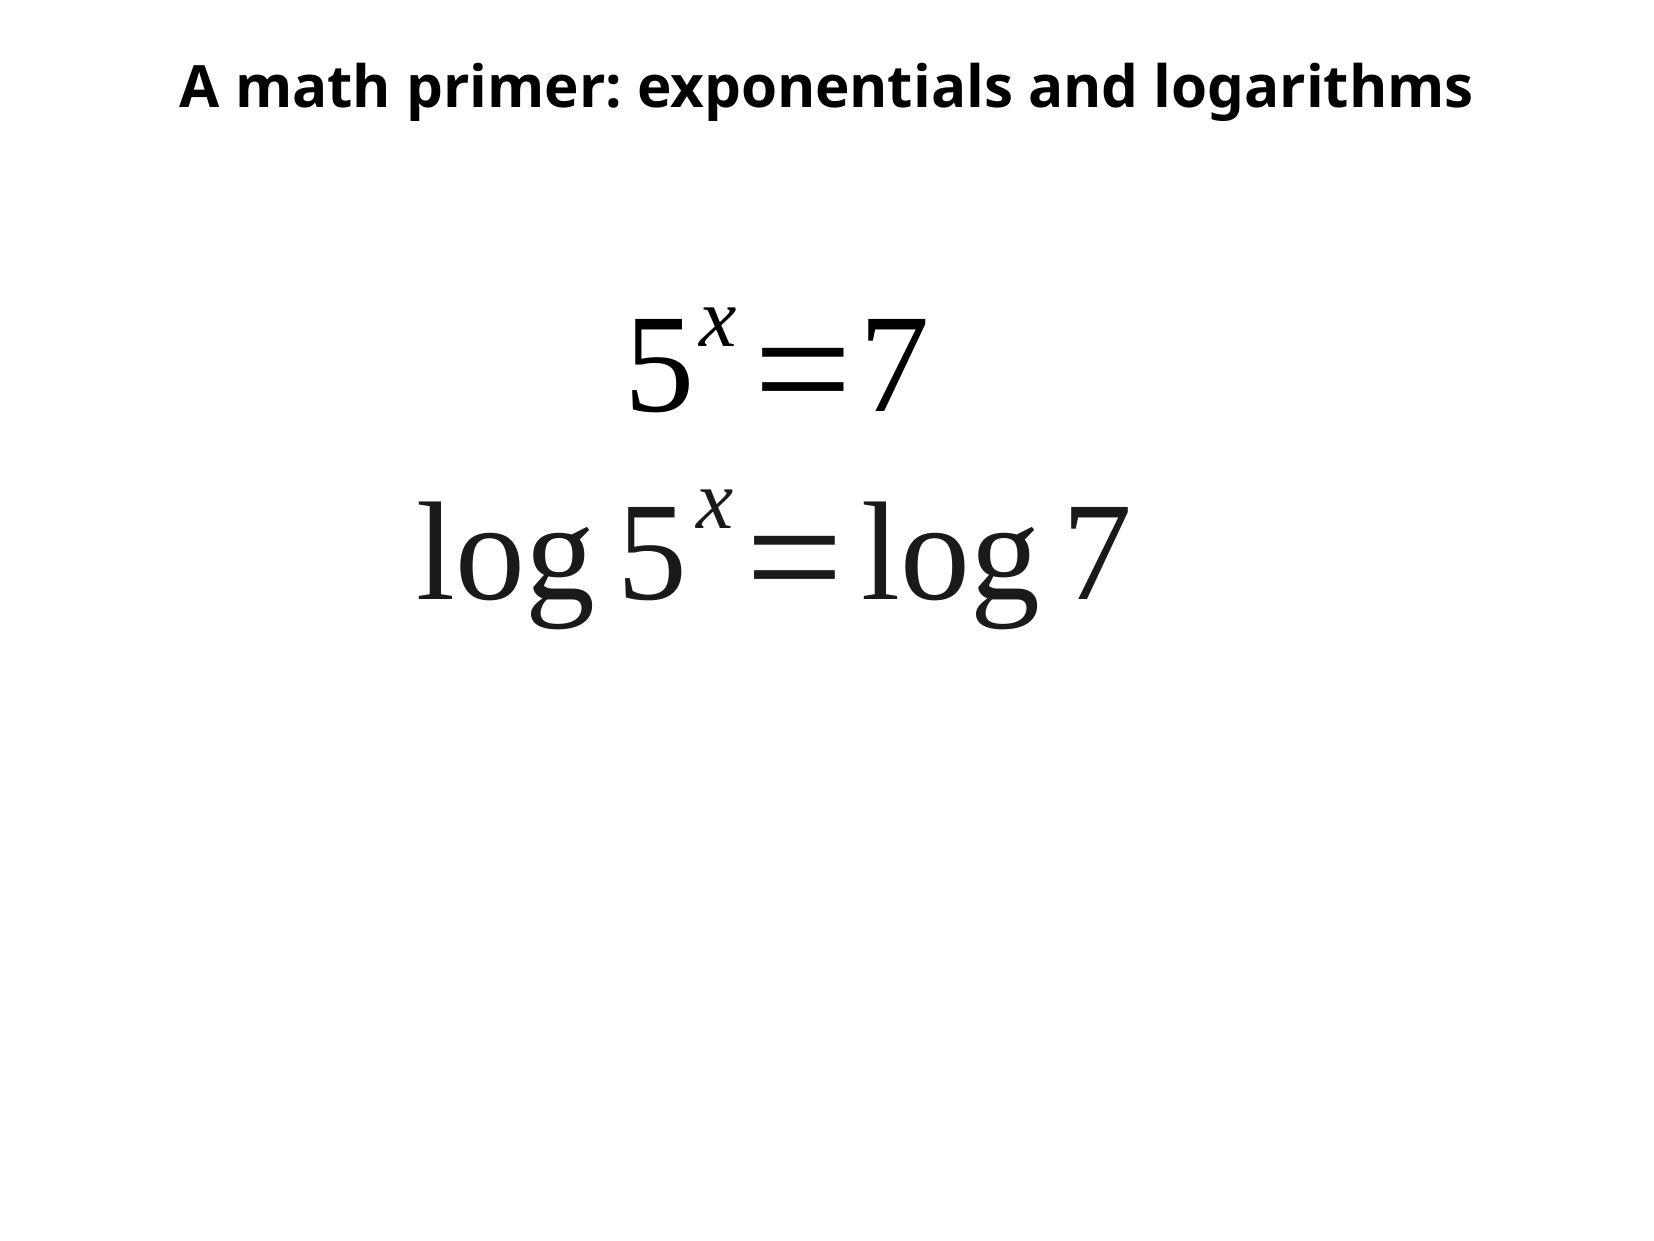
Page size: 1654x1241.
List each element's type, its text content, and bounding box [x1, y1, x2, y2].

chart [587, 271, 963, 447]
text_box A math primer: exponentials and logarithms [0, 37, 1654, 134]
chart [381, 458, 1163, 635]
